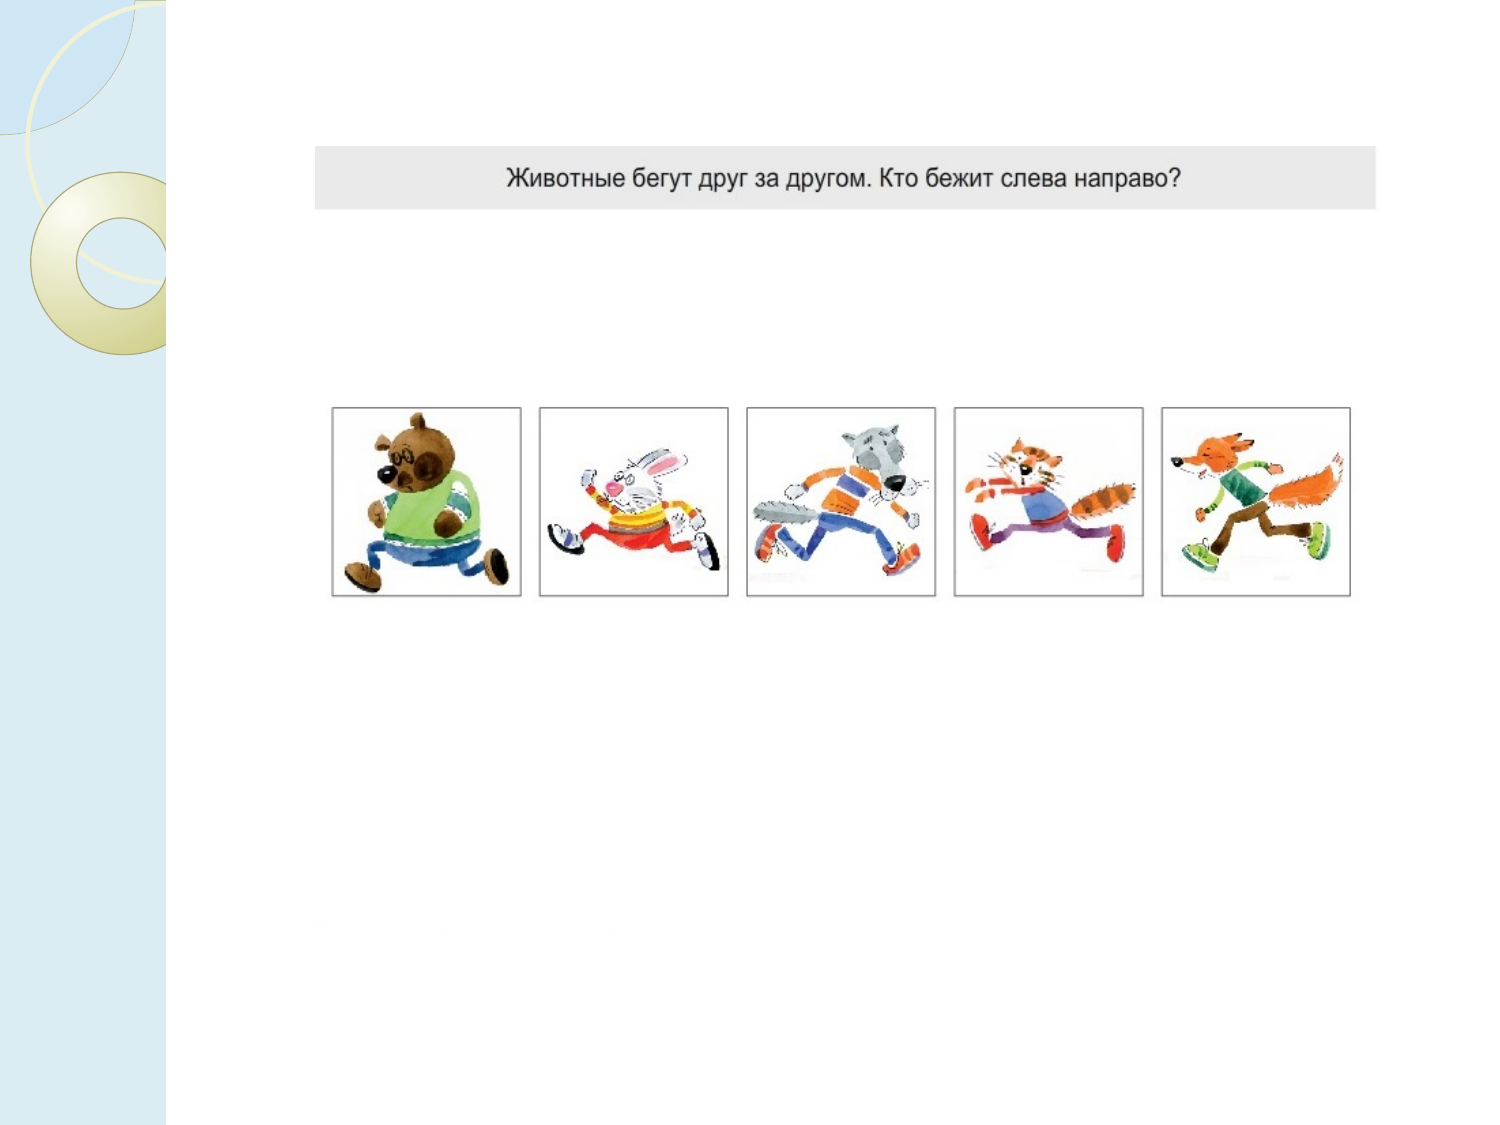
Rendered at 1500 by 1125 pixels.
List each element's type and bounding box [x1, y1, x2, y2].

picture [315, 146, 1381, 935]
